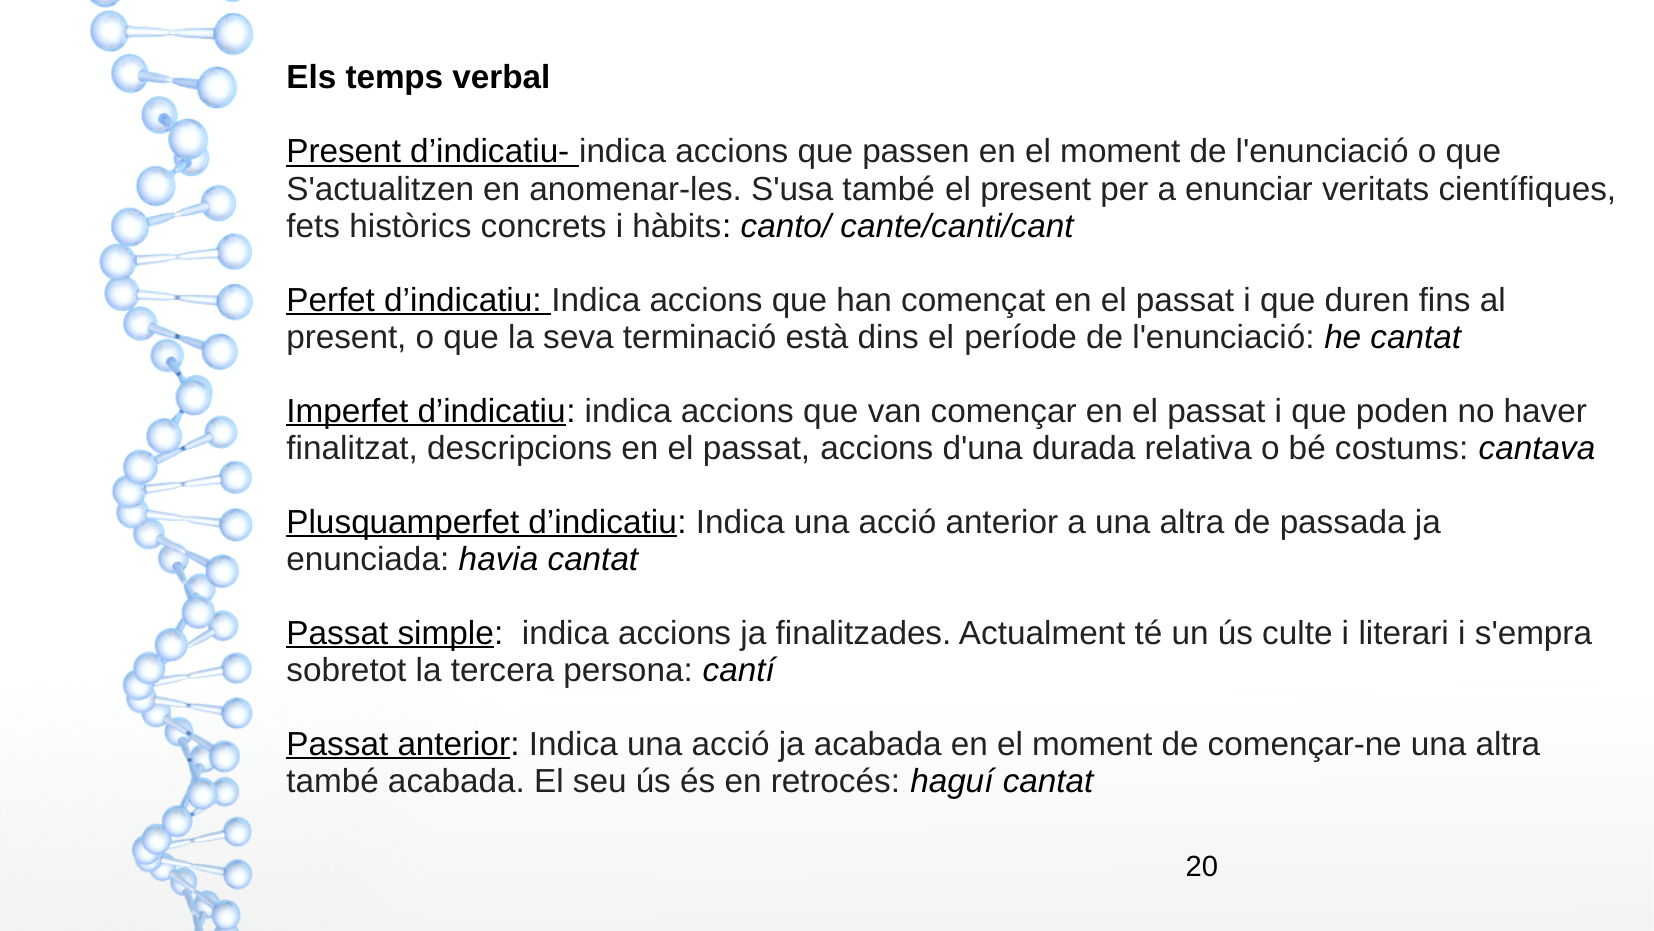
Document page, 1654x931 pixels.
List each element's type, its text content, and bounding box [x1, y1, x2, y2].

text_box <číslo> [1185, 850, 1571, 912]
text_box Els temps verbal Present d’indicatiu- indica accions que passen en el moment de l'enunciació o que S'actualitzen en anomenar-les. S'usa també el present per a enunciar veritats científiques, fets històrics concrets i hàbits: canto/ cante/canti/cant Perfet d’indicatiu: Indica accions que han començat en el passat i que duren fins al present, o que la seva terminació està dins el període de l'enunciació: he cantat Imperfet d’indicatiu: indica accions que van començar en el passat i que poden no haver finalitzat, descripcions en el passat, accions d'una durada relativa o bé costums: cantava Plusquamperfet d’indicatiu: Indica una acció anterior a una altra de passada ja enunciada: havia cantat Passat simple: indica accions ja finalitzades. Actualment té un ús culte i literari i s'empra sobretot la tercera persona: cantí Passat anterior: Indica una acció ja acabada en el moment de començar-ne una altra també acabada. El seu ús és en retrocés: haguí cantat [271, 51, 1650, 850]
picture [0, 0, 1654, 931]
